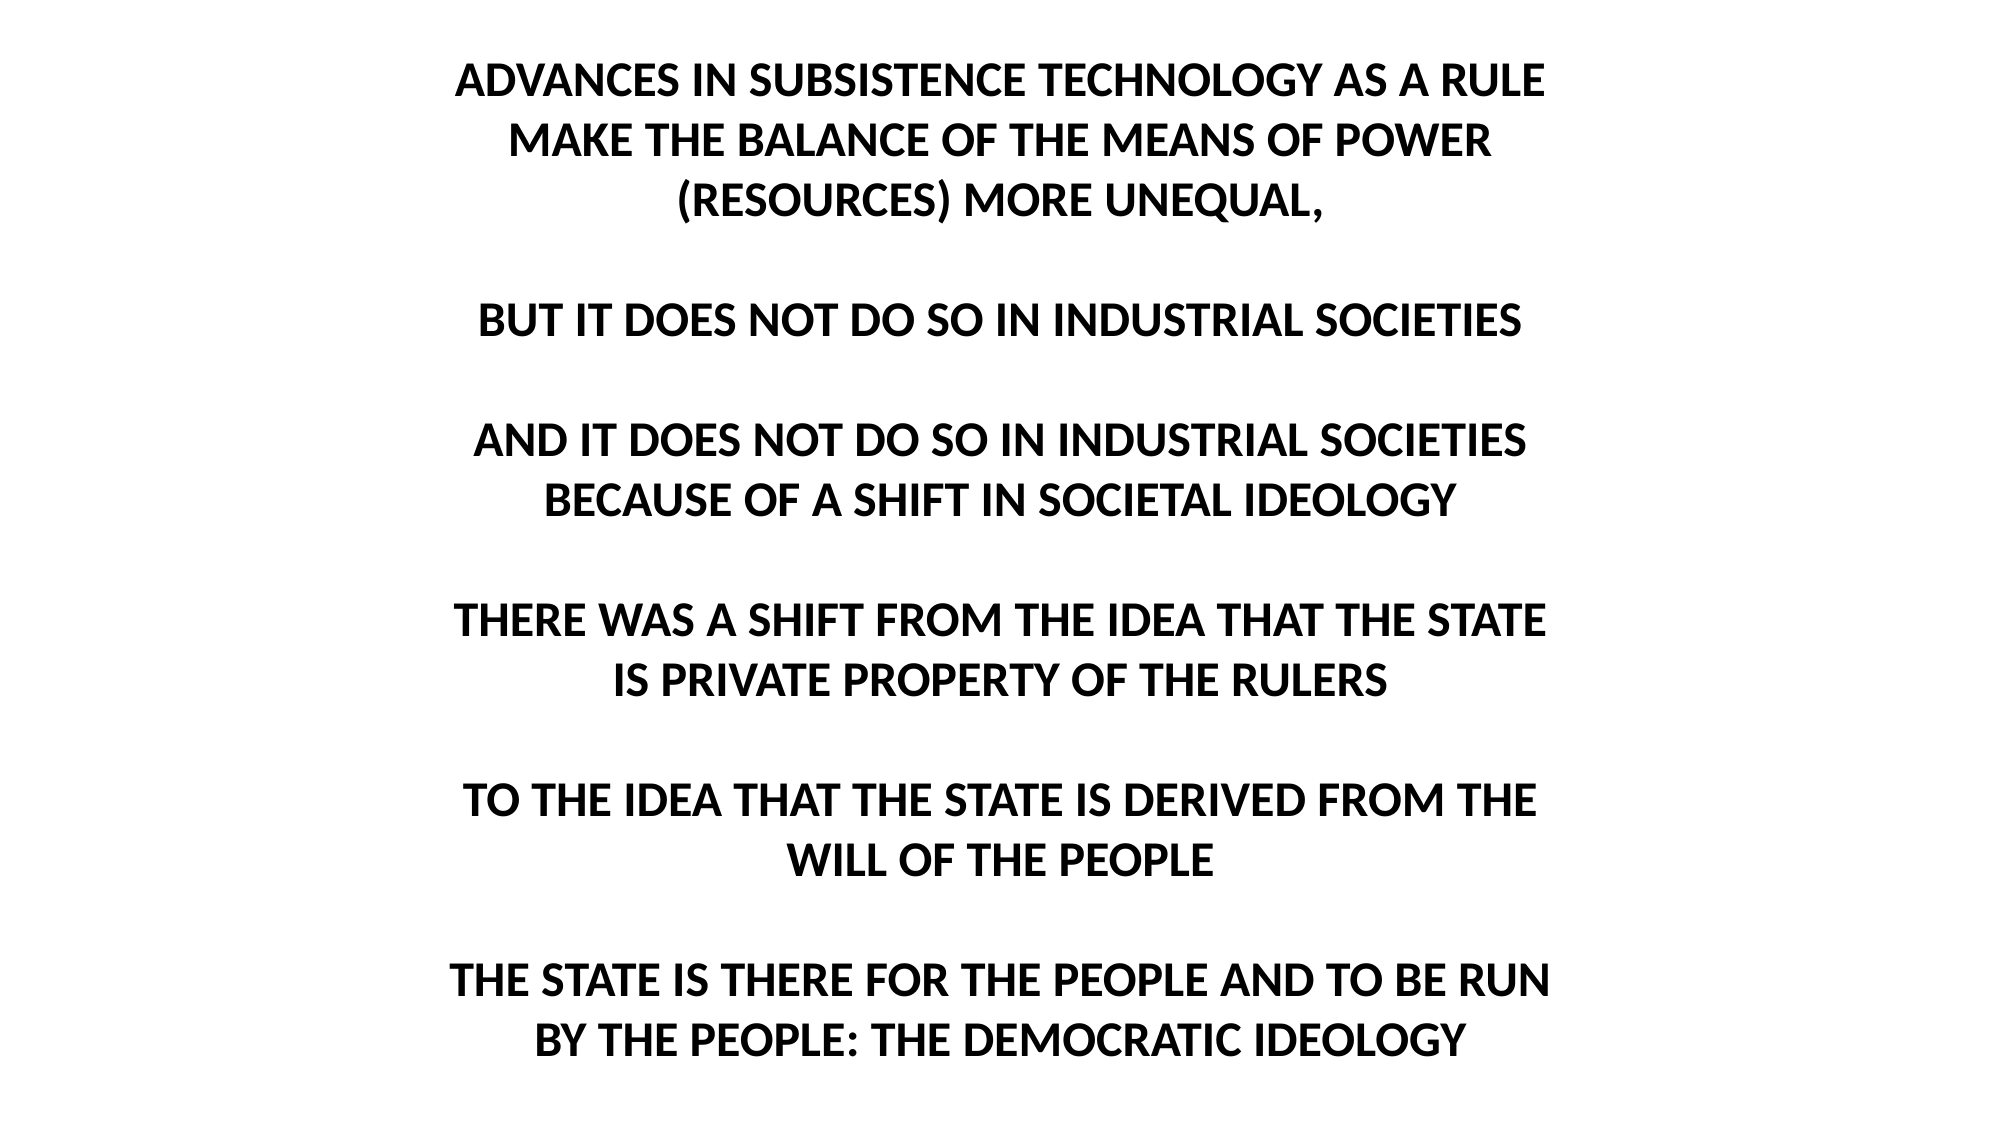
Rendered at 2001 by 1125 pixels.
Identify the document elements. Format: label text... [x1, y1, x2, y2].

text_box ADVANCES IN SUBSISTENCE TECHNOLOGY AS A RULE MAKE THE BALANCE OF THE MEANS OF POWER (RESOURCES) MORE UNEQUAL, BUT IT DOES NOT DO SO IN INDUSTRIAL SOCIETIES AND IT DOES NOT DO SO IN INDUSTRIAL SOCIETIES BECAUSE OF A SHIFT IN SOCIETAL IDEOLOGY THERE WAS A SHIFT FROM THE IDEA THAT THE STATE IS PRIVATE PROPERTY OF THE RULERS TO THE IDEA THAT THE STATE IS DERIVED FROM THE WILL OF THE PEOPLE THE STATE IS THERE FOR THE PEOPLE AND TO BE RUN BY THE PEOPLE: THE DEMOCRATIC IDEOLOGY [431, 38, 1569, 1085]
